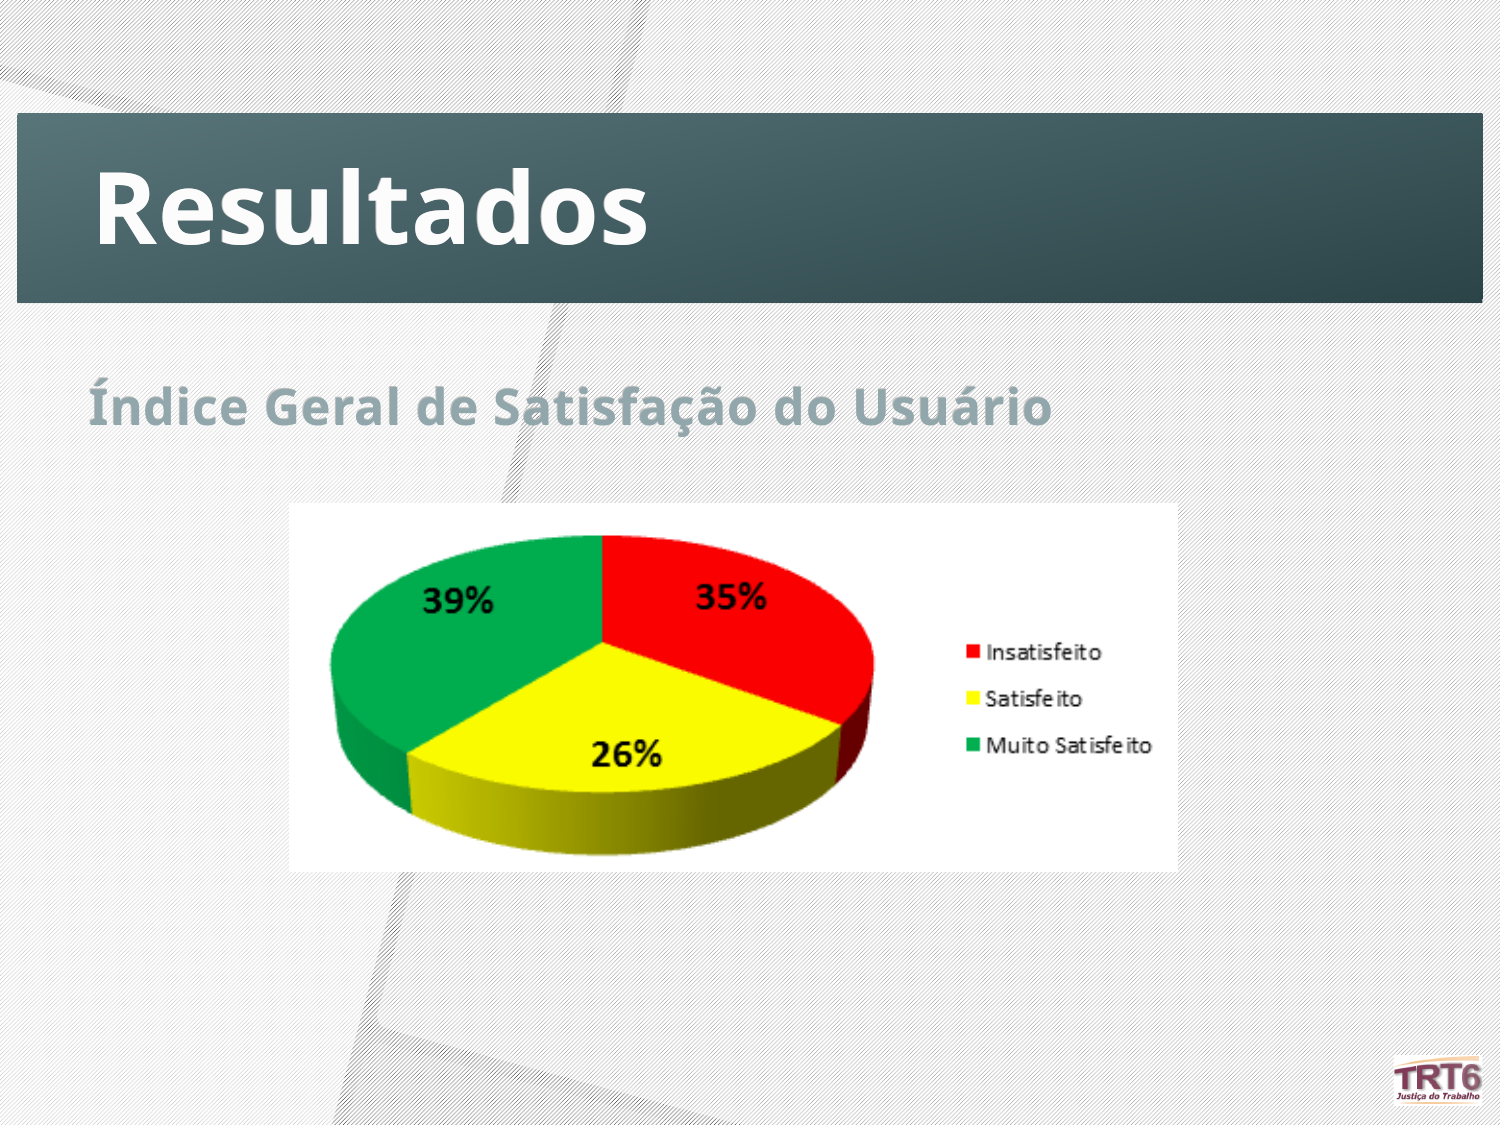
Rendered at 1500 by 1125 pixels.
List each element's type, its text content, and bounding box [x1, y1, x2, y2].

picture [1393, 1055, 1483, 1106]
text_box Resultados [77, 137, 1388, 272]
text_box Índice Geral de Satisfação do Usuário [74, 367, 1469, 444]
text_box [18, 114, 1482, 303]
picture [289, 503, 1178, 872]
